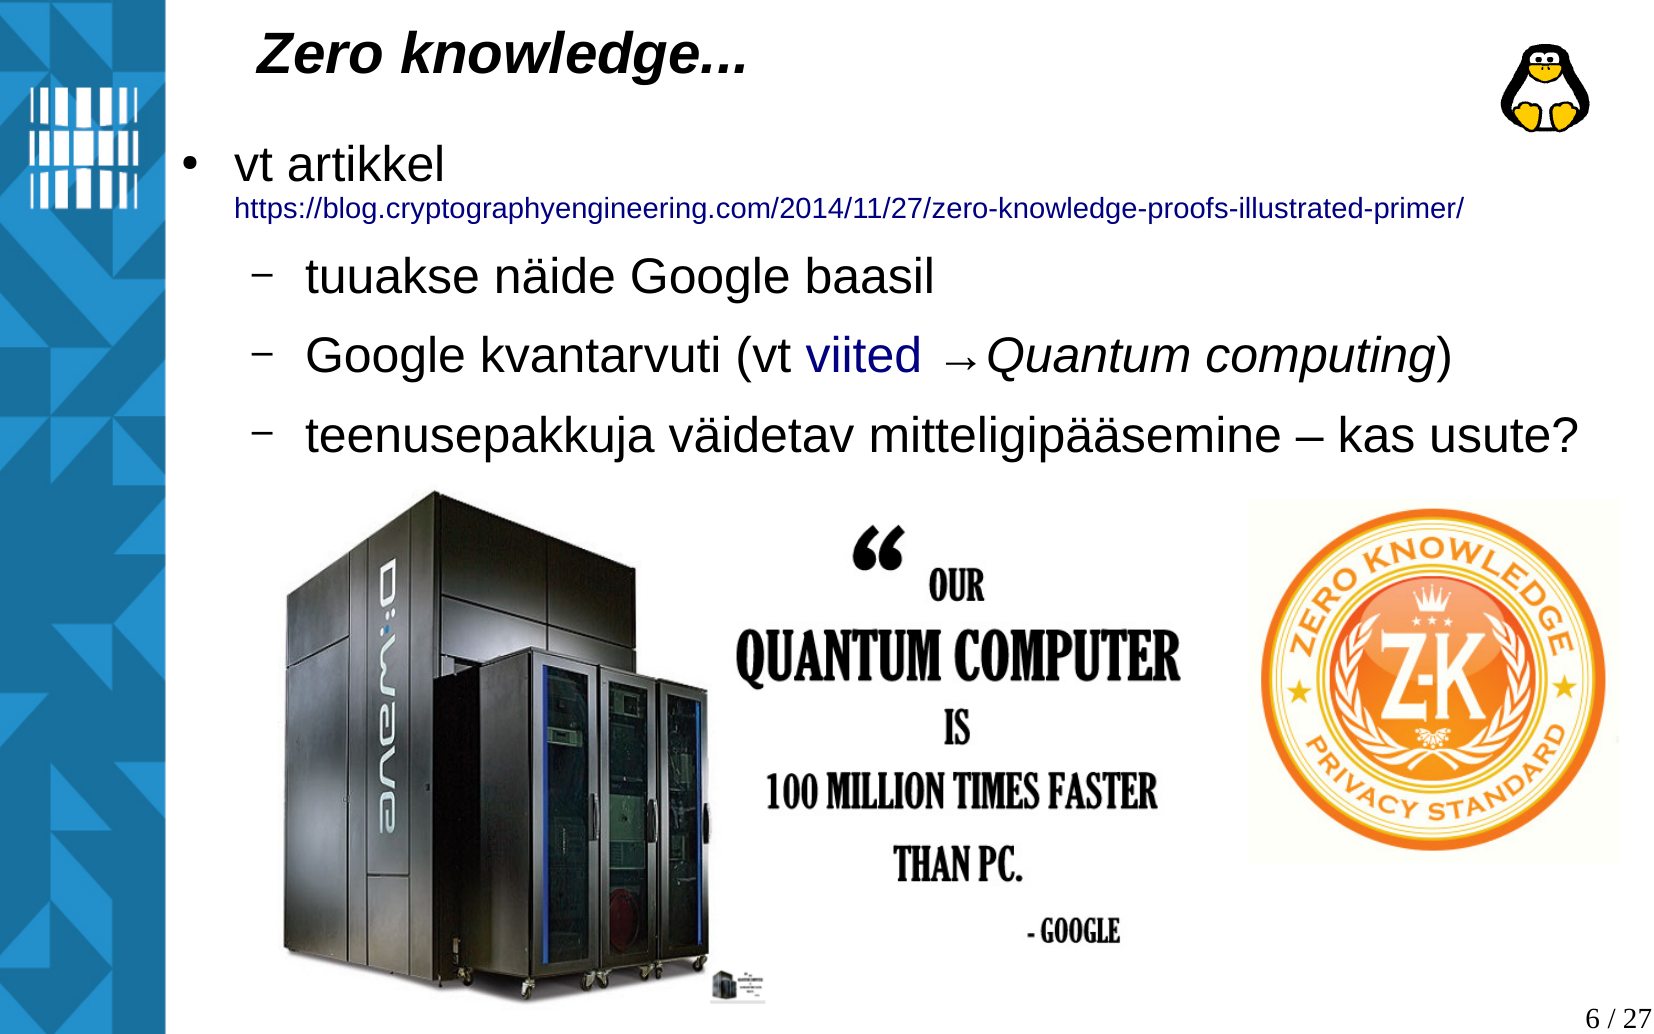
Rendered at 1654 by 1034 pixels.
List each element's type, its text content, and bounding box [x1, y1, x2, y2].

picture [1249, 499, 1619, 863]
picture [277, 484, 1193, 1018]
picture [1469, 17, 1619, 142]
title Zero knowledge... [257, 11, 1654, 95]
list vt artikkel https://blog.cryptographyengineering.com/2014/11/27/zero-knowledge-proofs-illustrated-primer/ tuuakse näide Google baasil Google kvantarvuti (vt viited →Quantum computing) teenusepakkuja väidetav mitteligipääsemine – kas usute? [163, 136, 1619, 502]
